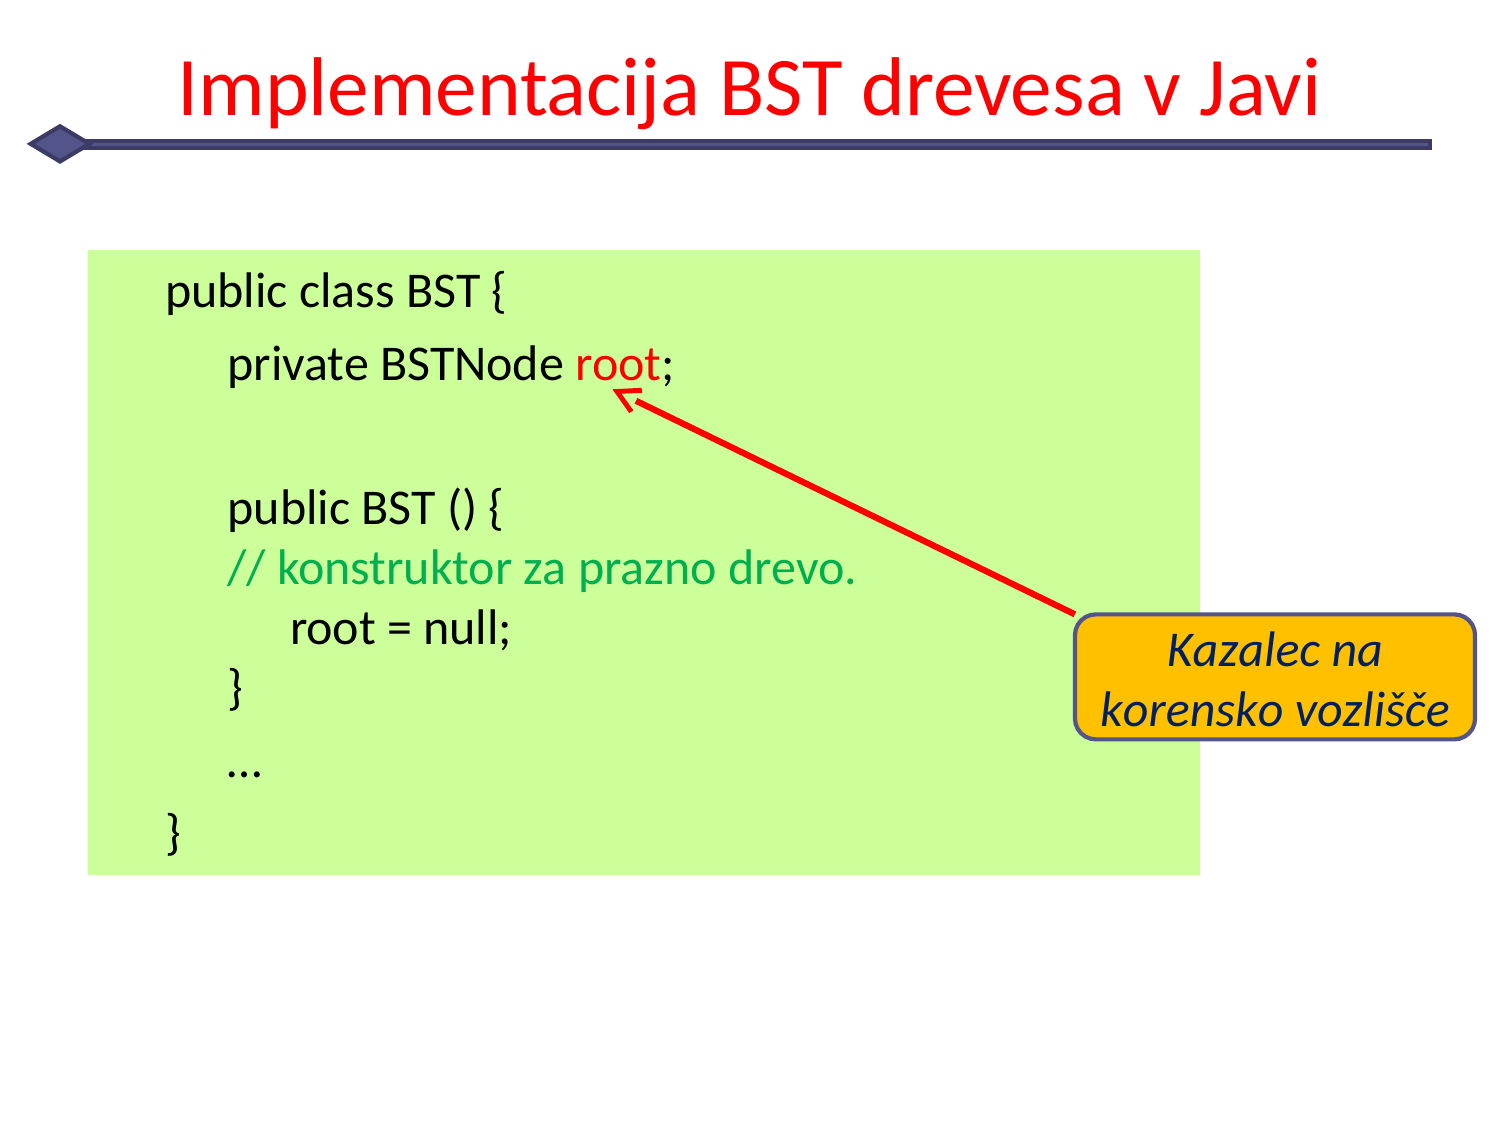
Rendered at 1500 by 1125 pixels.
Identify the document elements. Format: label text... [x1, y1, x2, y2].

text_box Kazalec na korensko vozlišče [1074, 614, 1476, 740]
title Implementacija BST drevesa v Javi [75, 23, 1426, 141]
list public class BST { private BSTNode root; public BST () { // konstruktor za prazno drevo. root = null; } … } [87, 249, 1201, 876]
